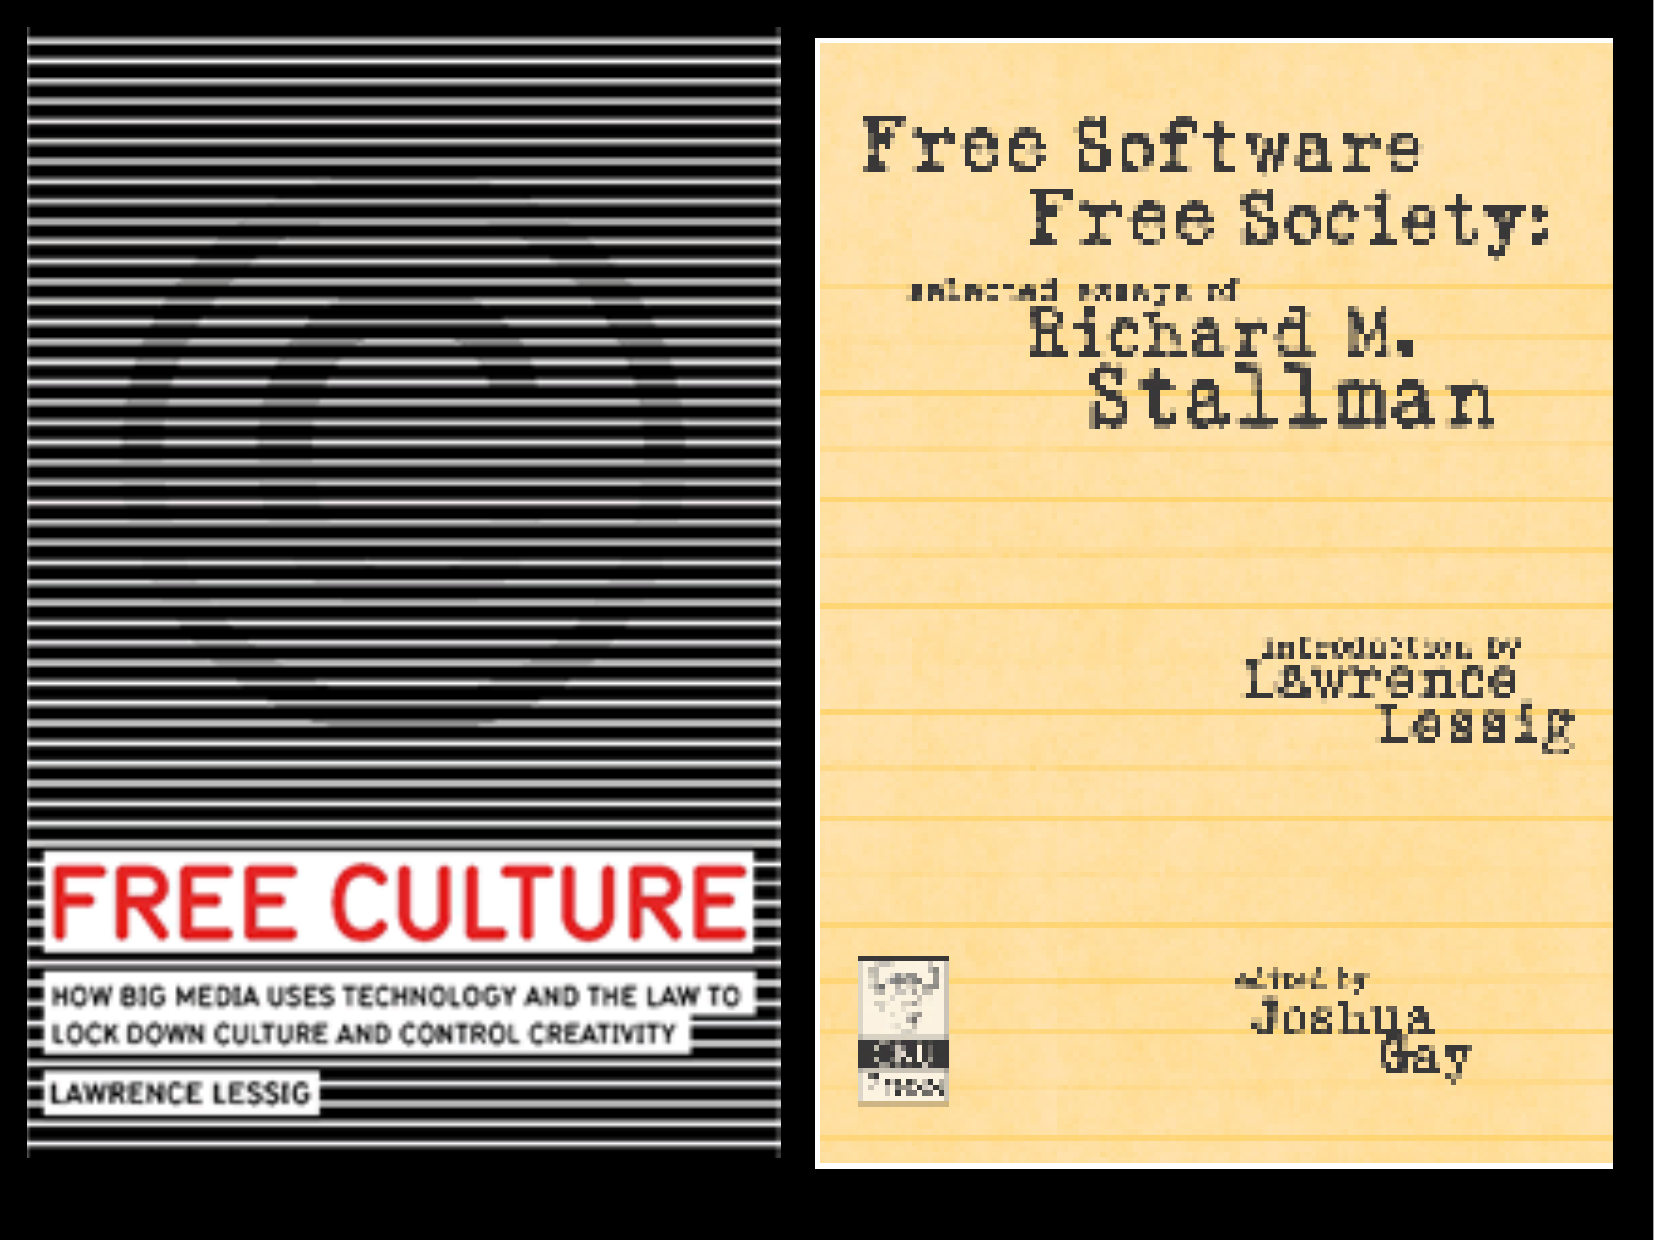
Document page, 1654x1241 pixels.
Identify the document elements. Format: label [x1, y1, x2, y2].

picture [27, 27, 781, 1158]
picture [815, 38, 1613, 1169]
